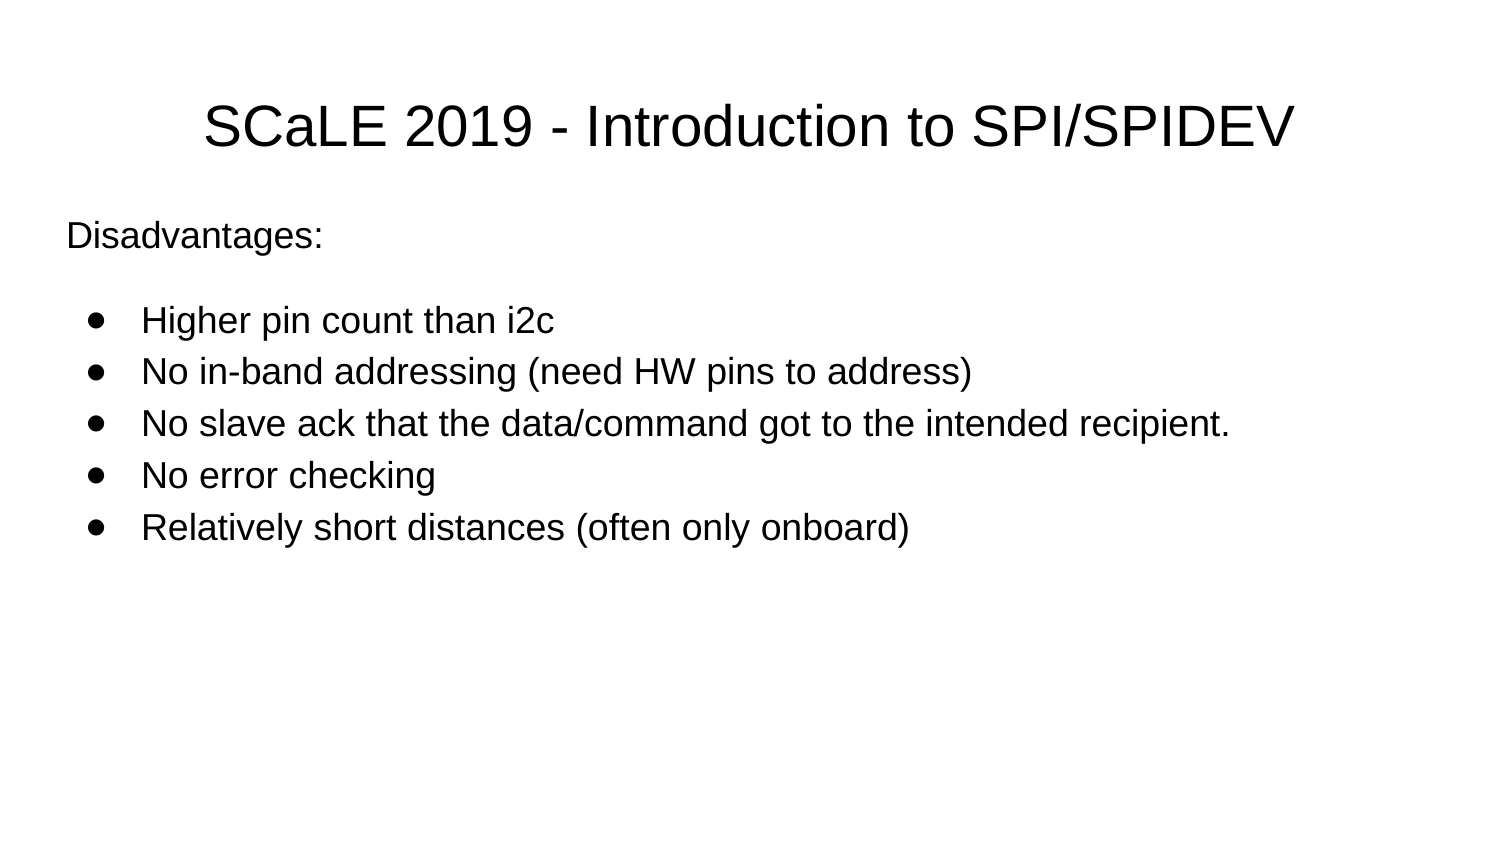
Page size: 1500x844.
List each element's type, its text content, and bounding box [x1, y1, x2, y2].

list Disadvantages: Higher pin count than i2c No in-band addressing (need HW pins to address) No slave ack that the data/command got to the intended recipient. No error checking Relatively short distances (often only onboard) [51, 189, 1449, 750]
title SCaLE 2019 - Introduction to SPI/SPIDEV [51, 72, 1449, 167]
